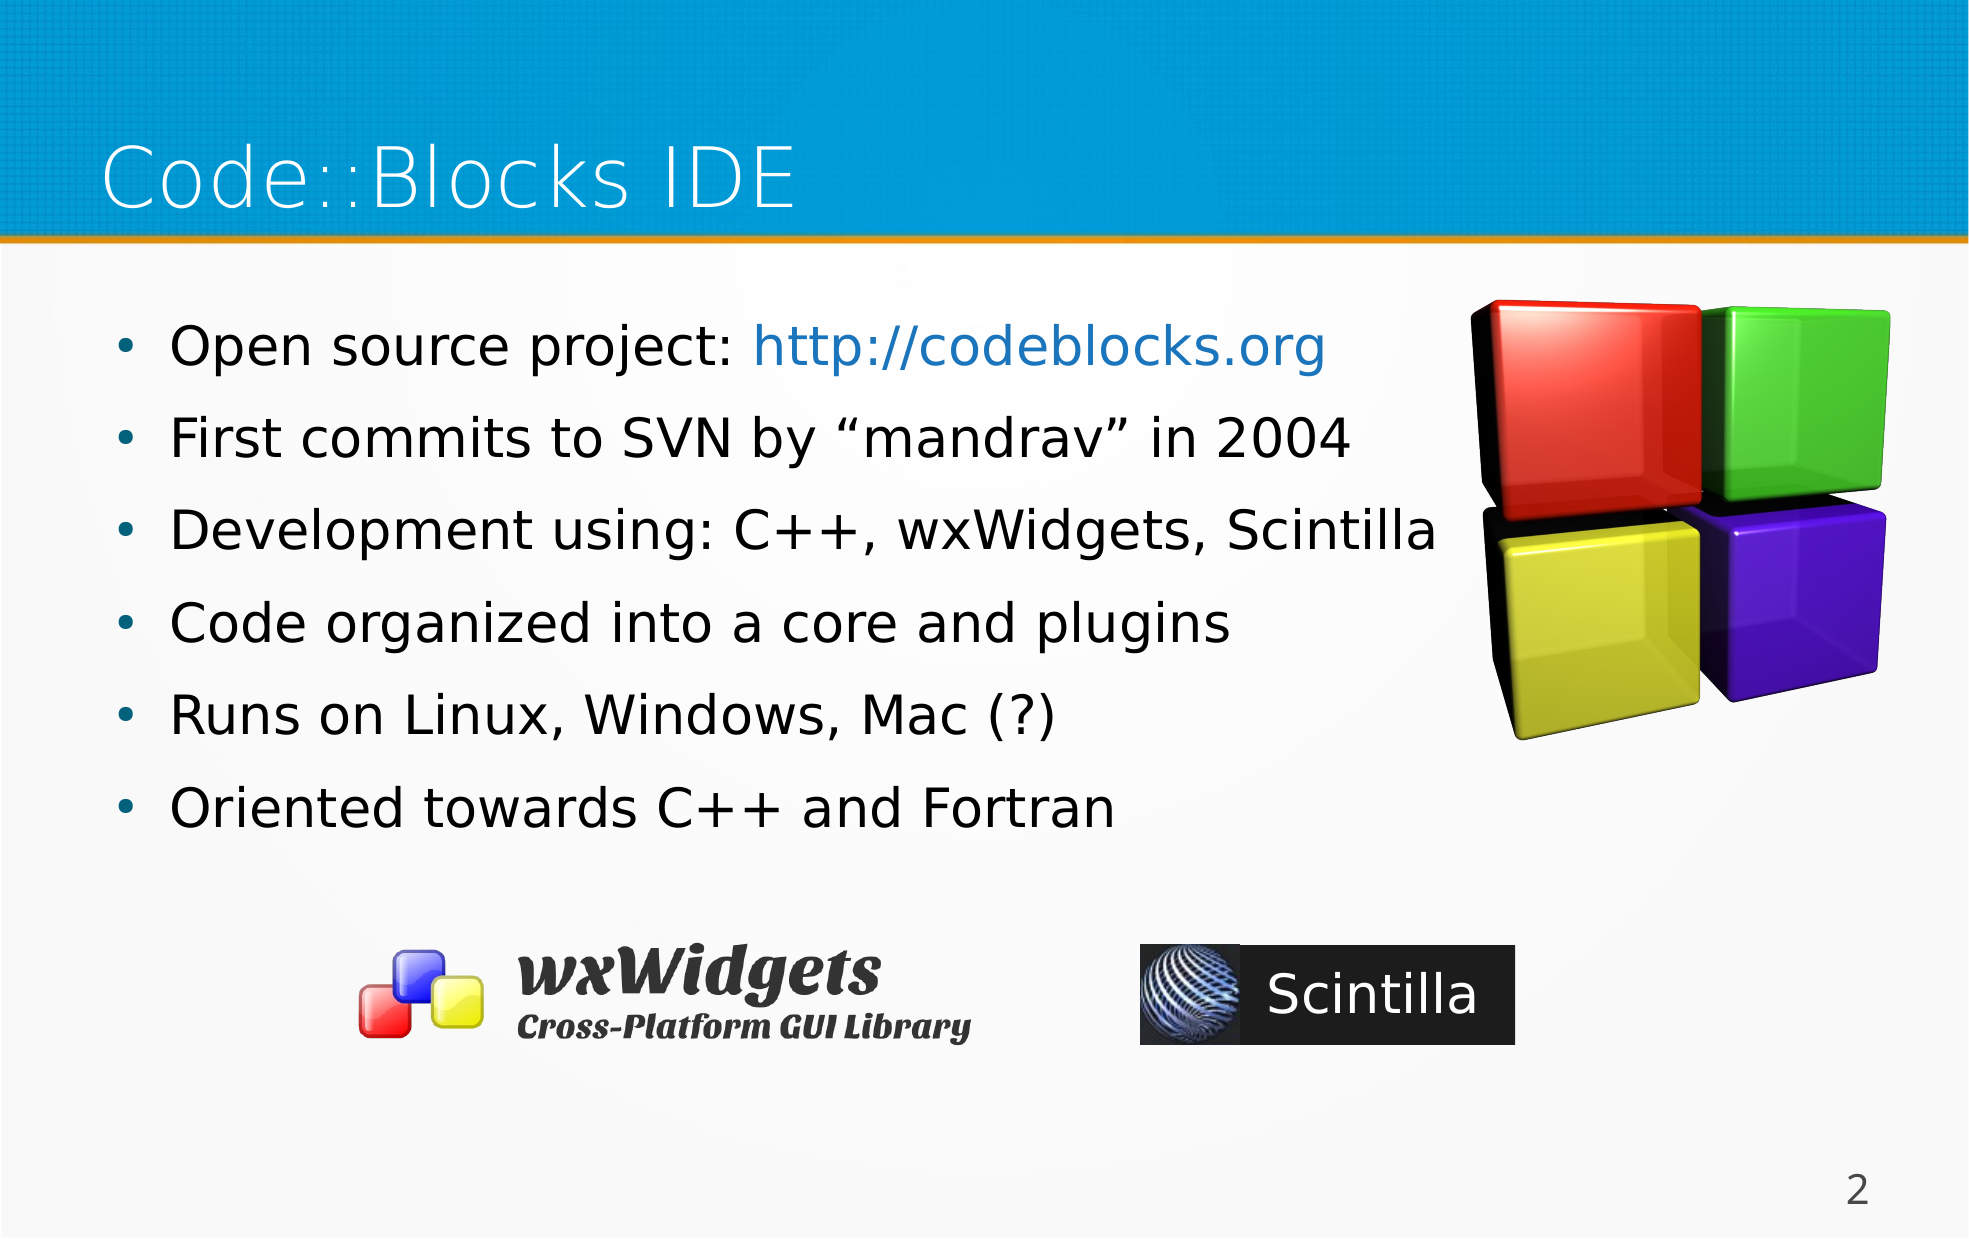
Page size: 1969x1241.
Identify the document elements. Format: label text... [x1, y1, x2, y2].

picture [0, 233, 1969, 1241]
text_box Scintilla [1240, 945, 1516, 1045]
title Code::Blocks IDE [98, 19, 1870, 227]
list Open source project: http://codeblocks.org First commits to SVN by “mandrav” in 2004 Development using: C++, wxWidgets, Scintilla Code organized into a core and plugins Runs on Linux, Windows, Mac (?) Oriented towards C++ and Fortran [98, 315, 1861, 840]
